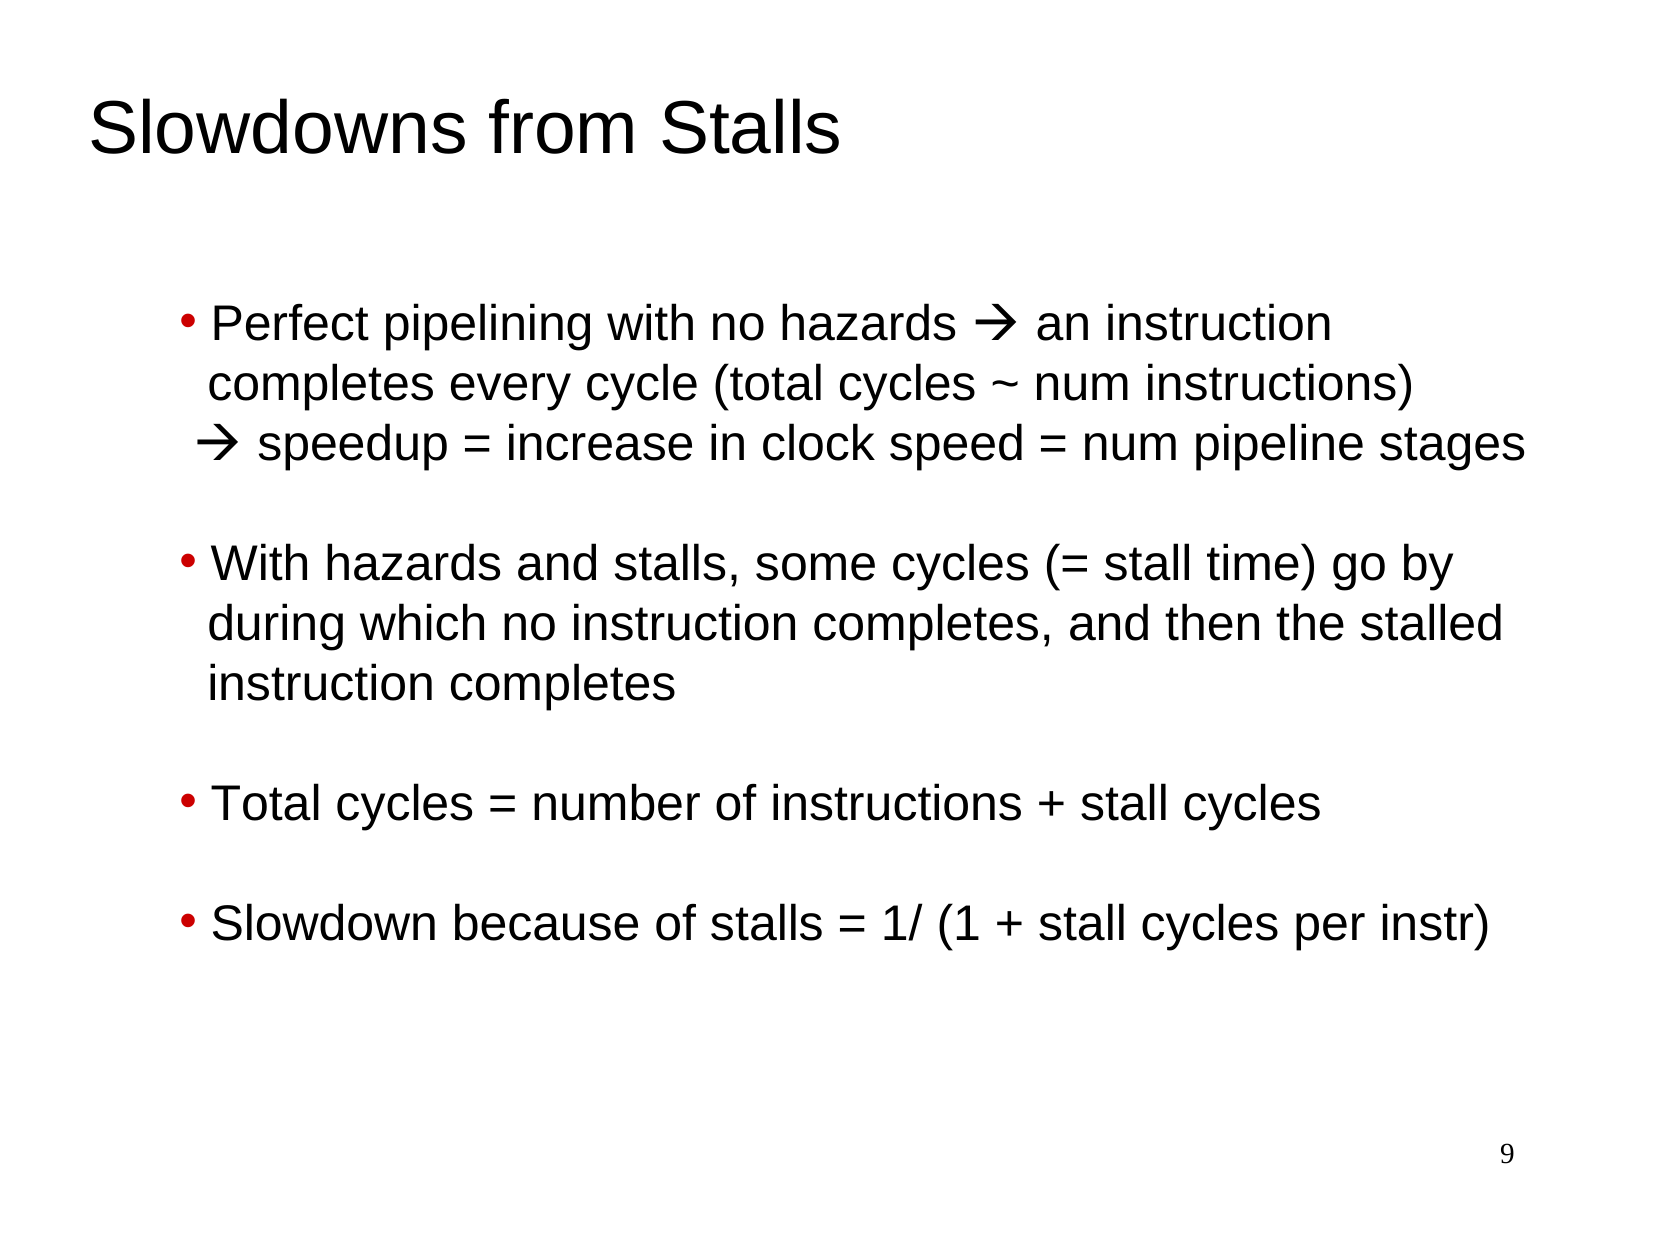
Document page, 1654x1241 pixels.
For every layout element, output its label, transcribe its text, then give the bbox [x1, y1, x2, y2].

text_box Slowdowns from Stalls [73, 71, 859, 177]
text_box <number> [1185, 1129, 1530, 1213]
text_box Perfect pipelining with no hazards  an instruction completes every cycle (total cycles ~ num instructions)  speedup = increase in clock speed = num pipeline stages With hazards and stalls, some cycles (= stall time) go by during which no instruction completes, and then the stalled instruction completes Total cycles = number of instructions + stall cycles Slowdown because of stalls = 1/ (1 + stall cycles per instr) [164, 282, 1542, 959]
